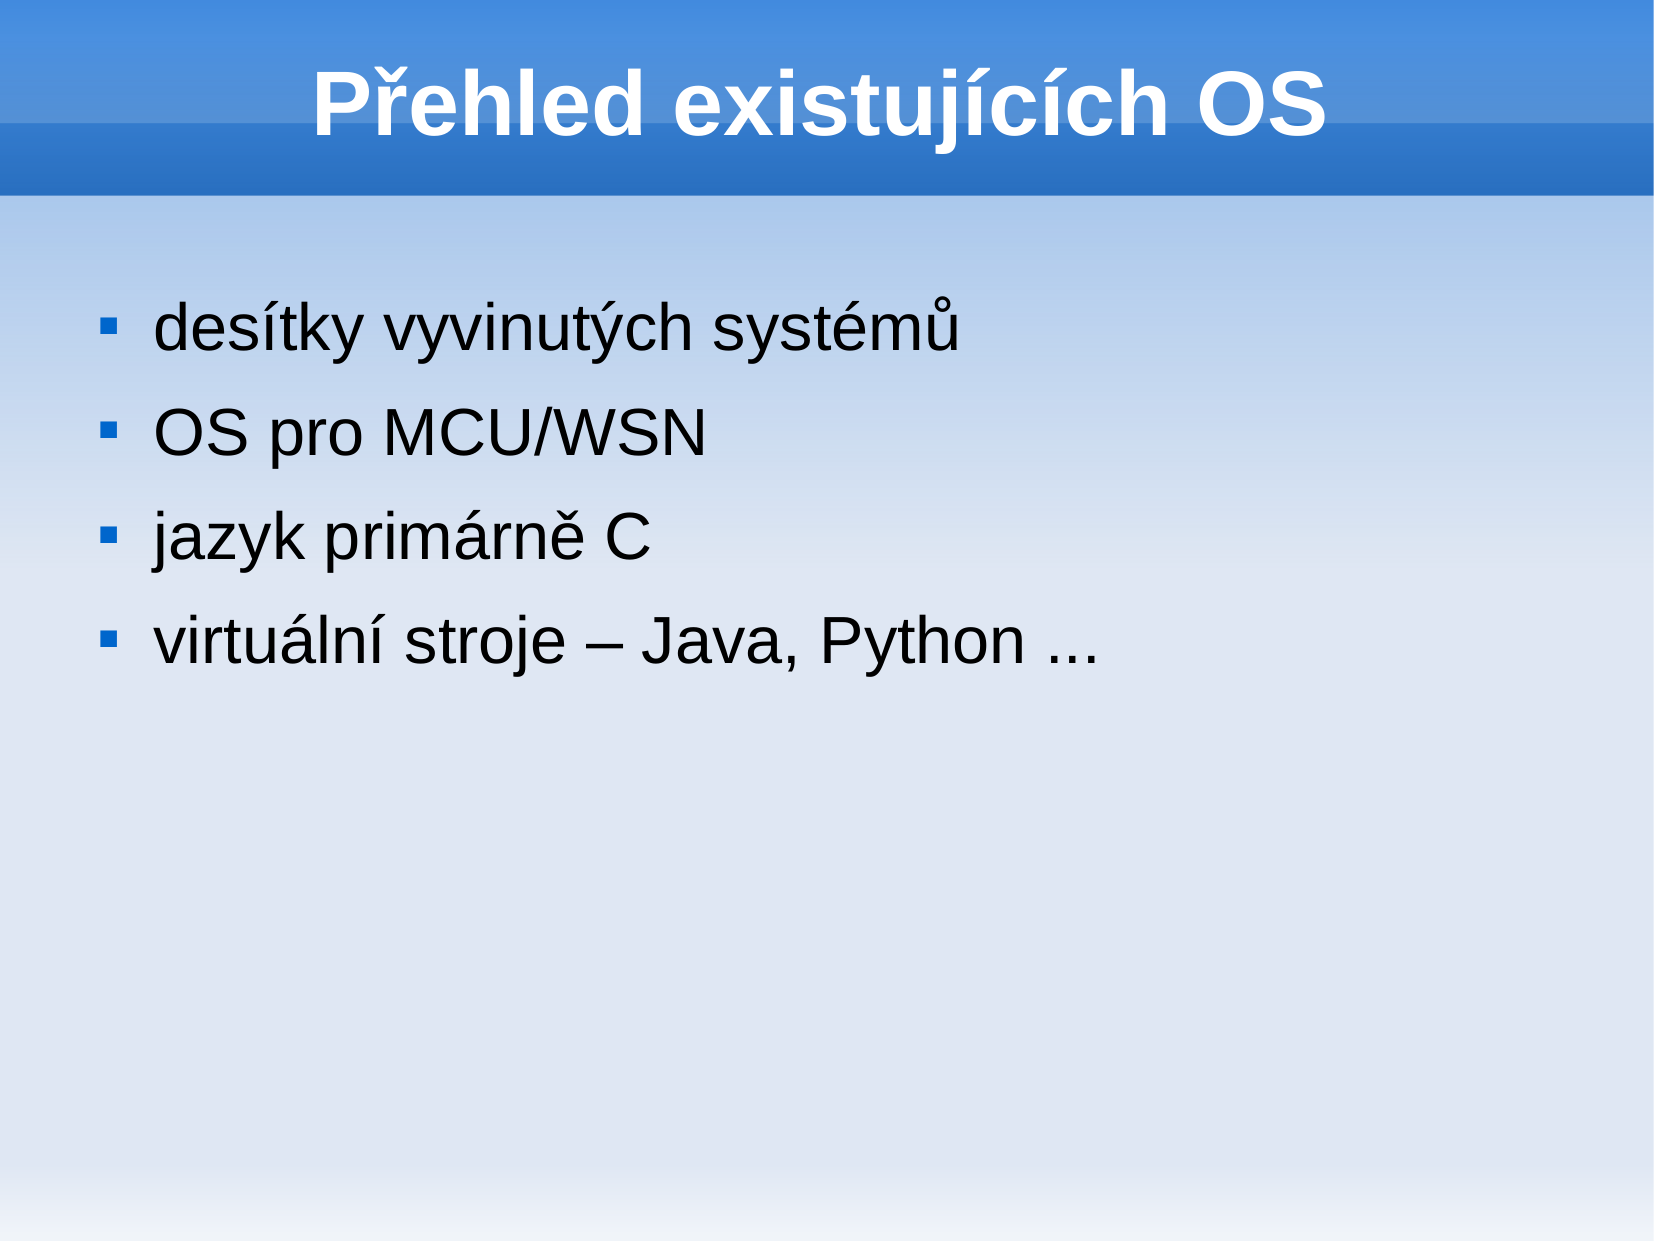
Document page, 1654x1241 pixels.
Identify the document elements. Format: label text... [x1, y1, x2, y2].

list desítky vyvinutých systémů OS pro MCU/WSN jazyk primárně C virtuální stroje – Java, Python ... [82, 290, 1571, 1109]
title Přehled existujících OS [76, 0, 1565, 208]
picture [0, 0, 1654, 1241]
